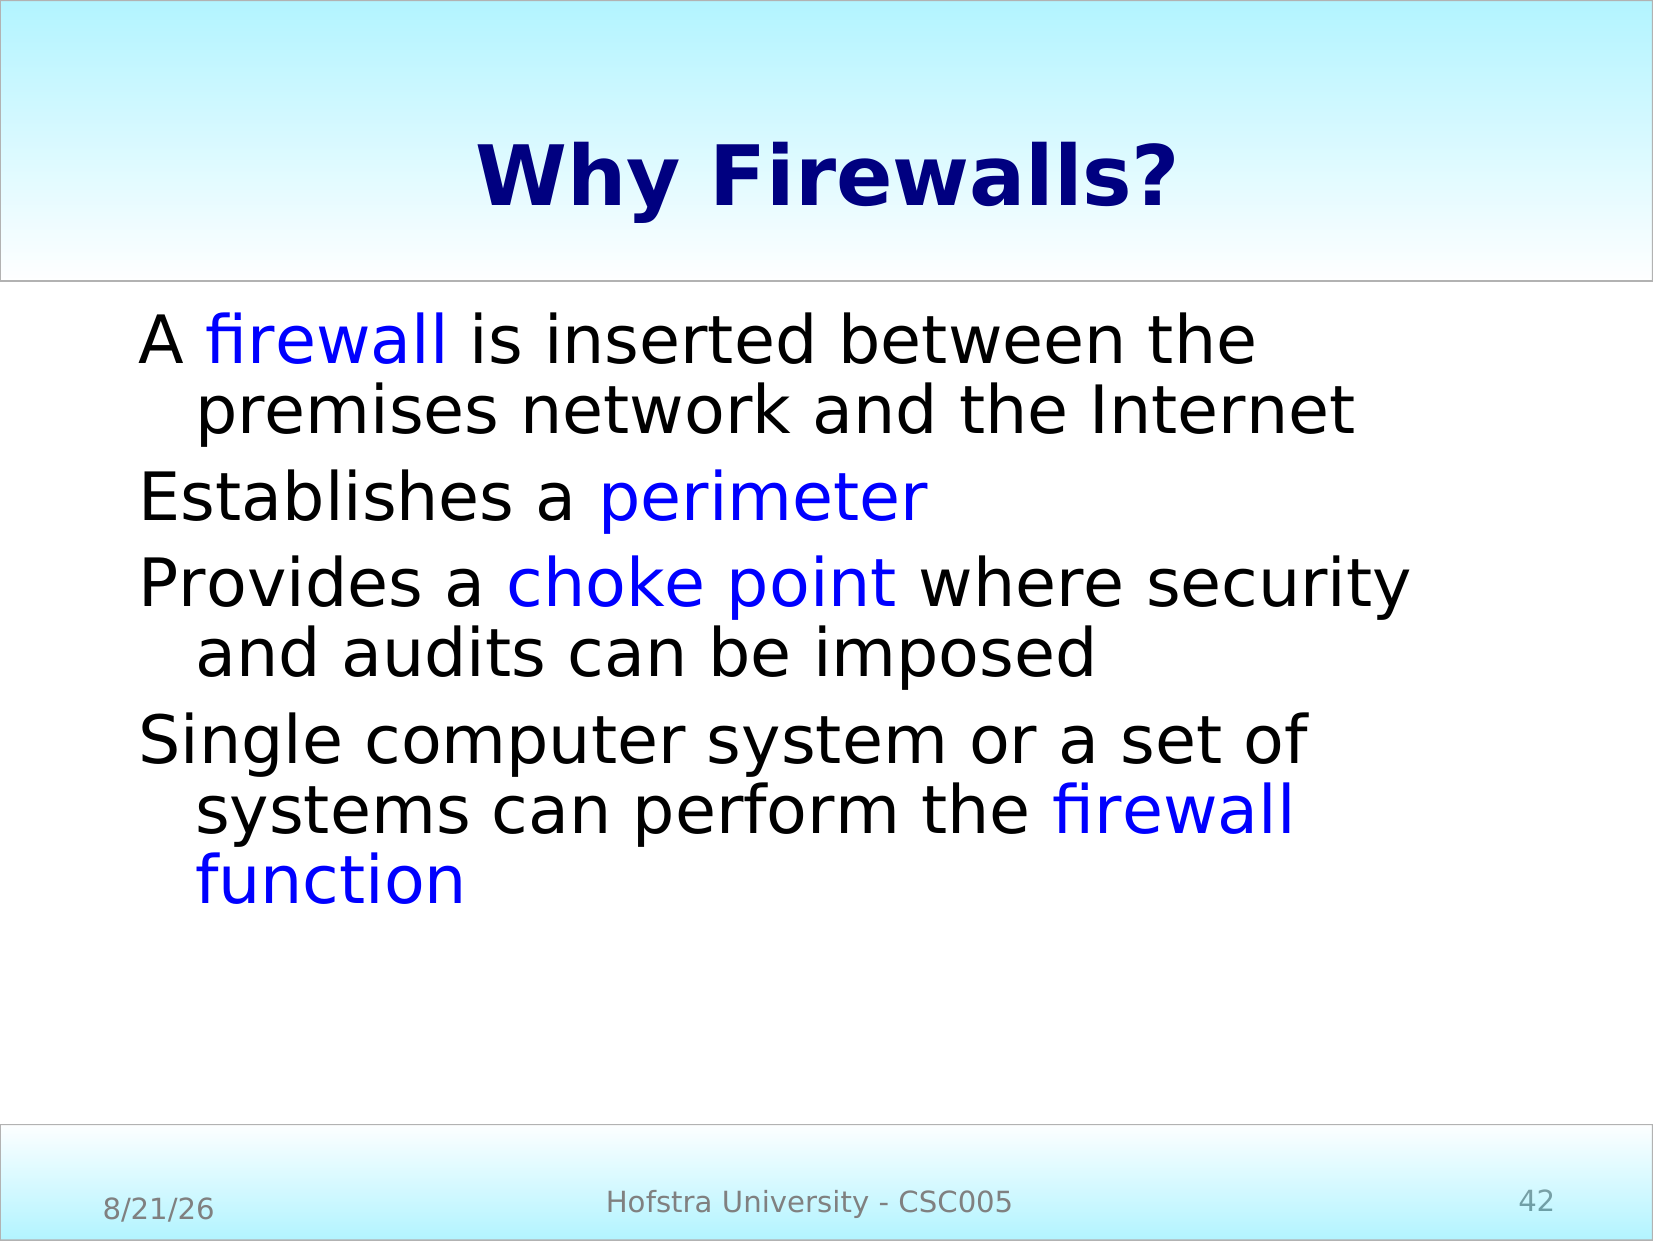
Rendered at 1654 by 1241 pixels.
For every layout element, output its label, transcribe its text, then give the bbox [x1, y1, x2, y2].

list A firewall is inserted between the premises network and the Internet Establishes a perimeter Provides a choke point where security and audits can be imposed Single computer system or a set of systems can perform the firewall function [123, 299, 1529, 1076]
title Why Firewalls? [123, 93, 1533, 233]
